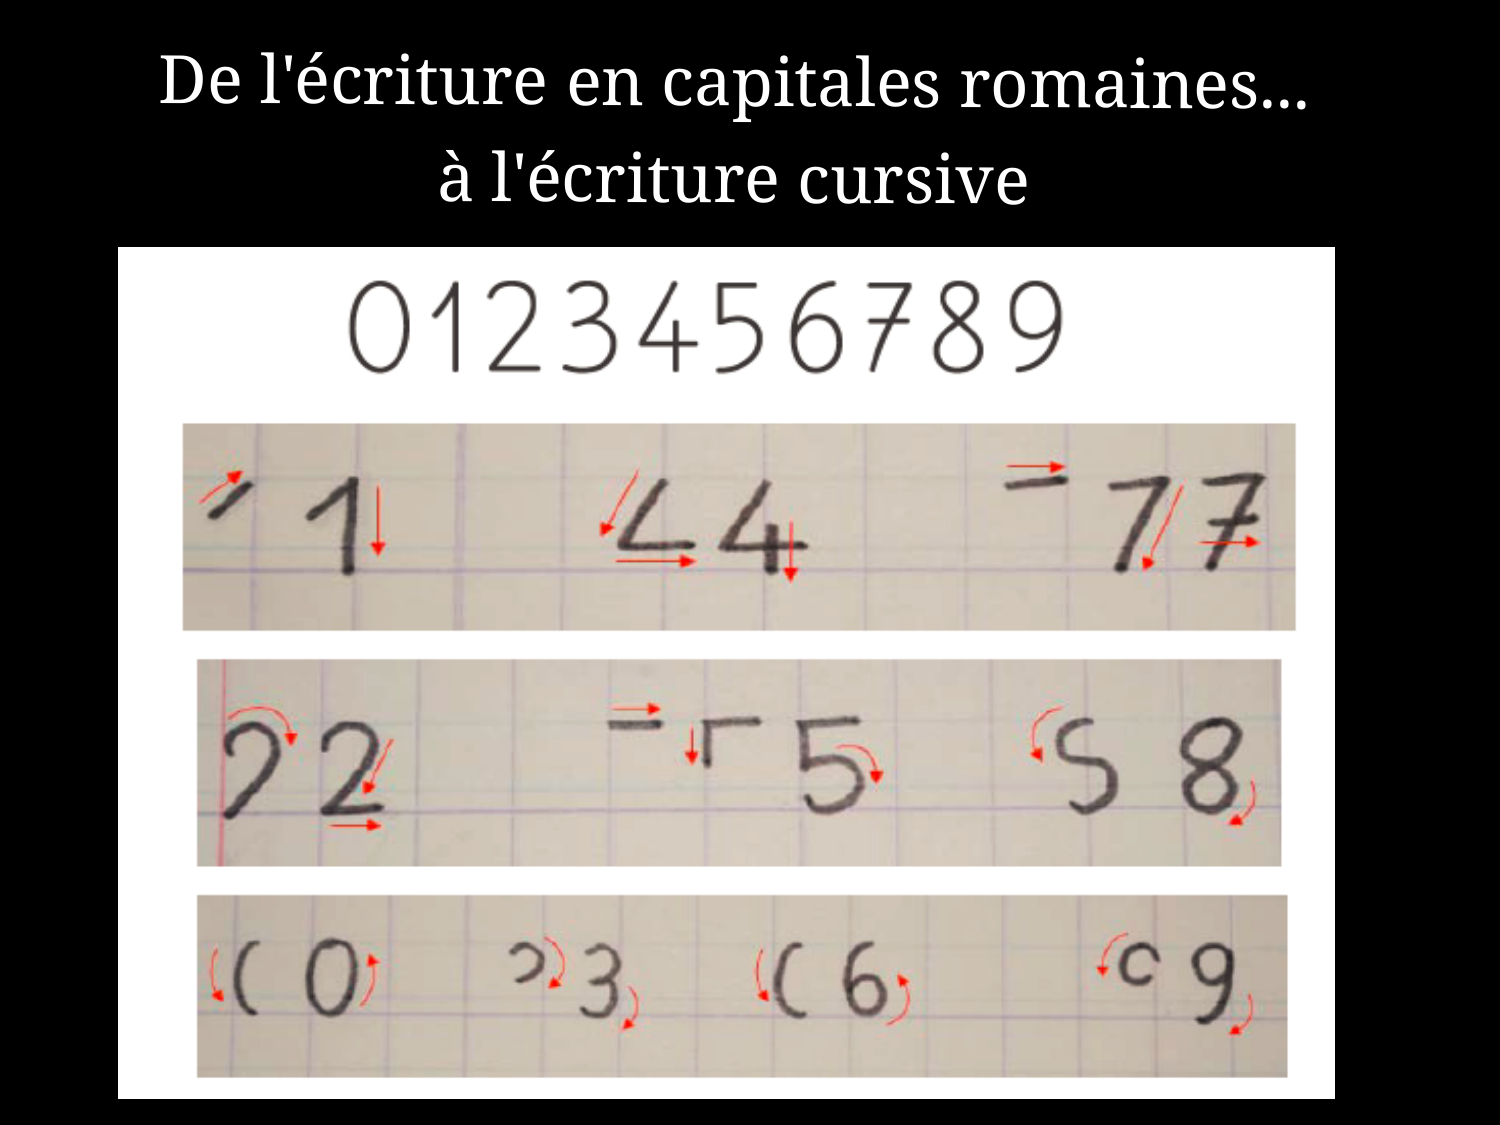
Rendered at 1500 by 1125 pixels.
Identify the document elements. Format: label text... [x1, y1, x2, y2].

picture [118, 248, 1335, 1099]
text_box De l'écriture en capitales romaines... à l'écriture cursive [5, 27, 1464, 238]
